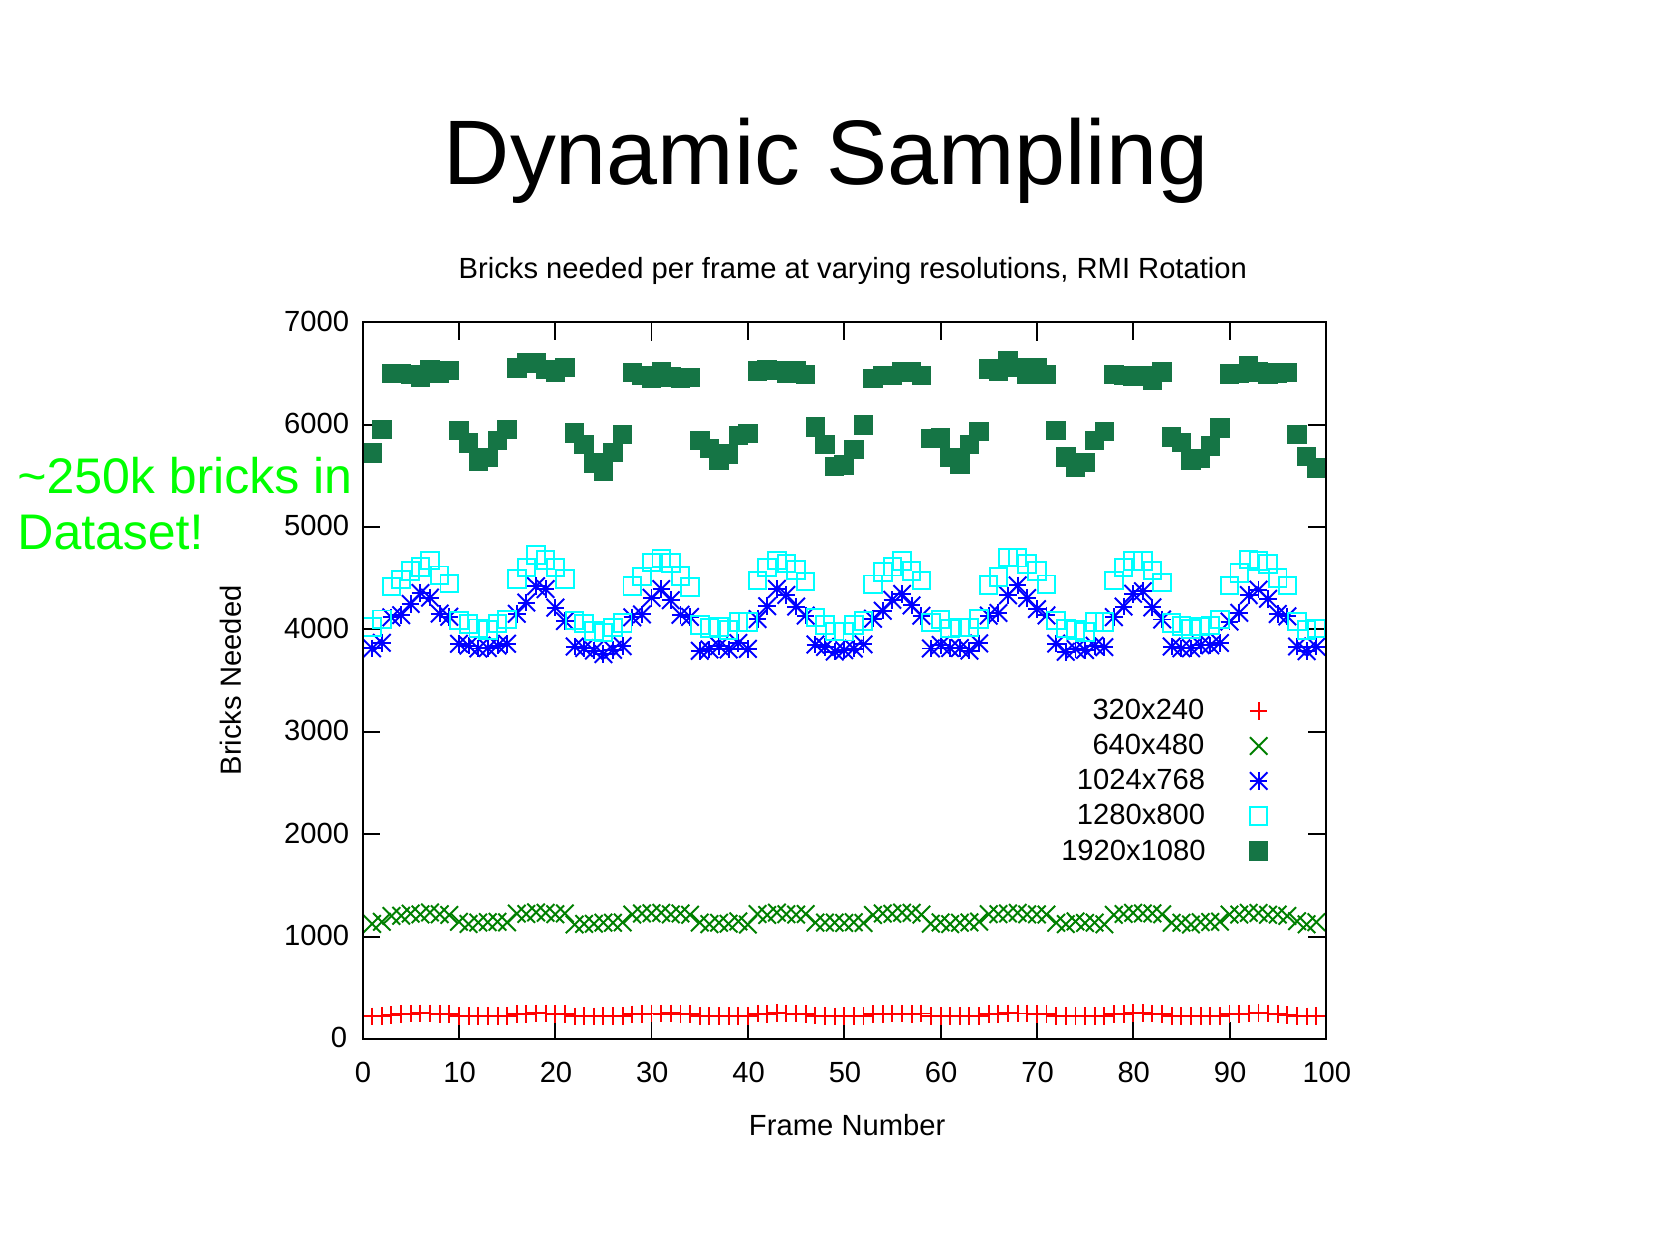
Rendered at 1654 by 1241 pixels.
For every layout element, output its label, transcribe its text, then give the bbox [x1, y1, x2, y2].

picture [205, 215, 1376, 1153]
text_box ~250k bricks in Dataset! [2, 440, 453, 568]
title Dynamic Sampling [82, 49, 1571, 257]
